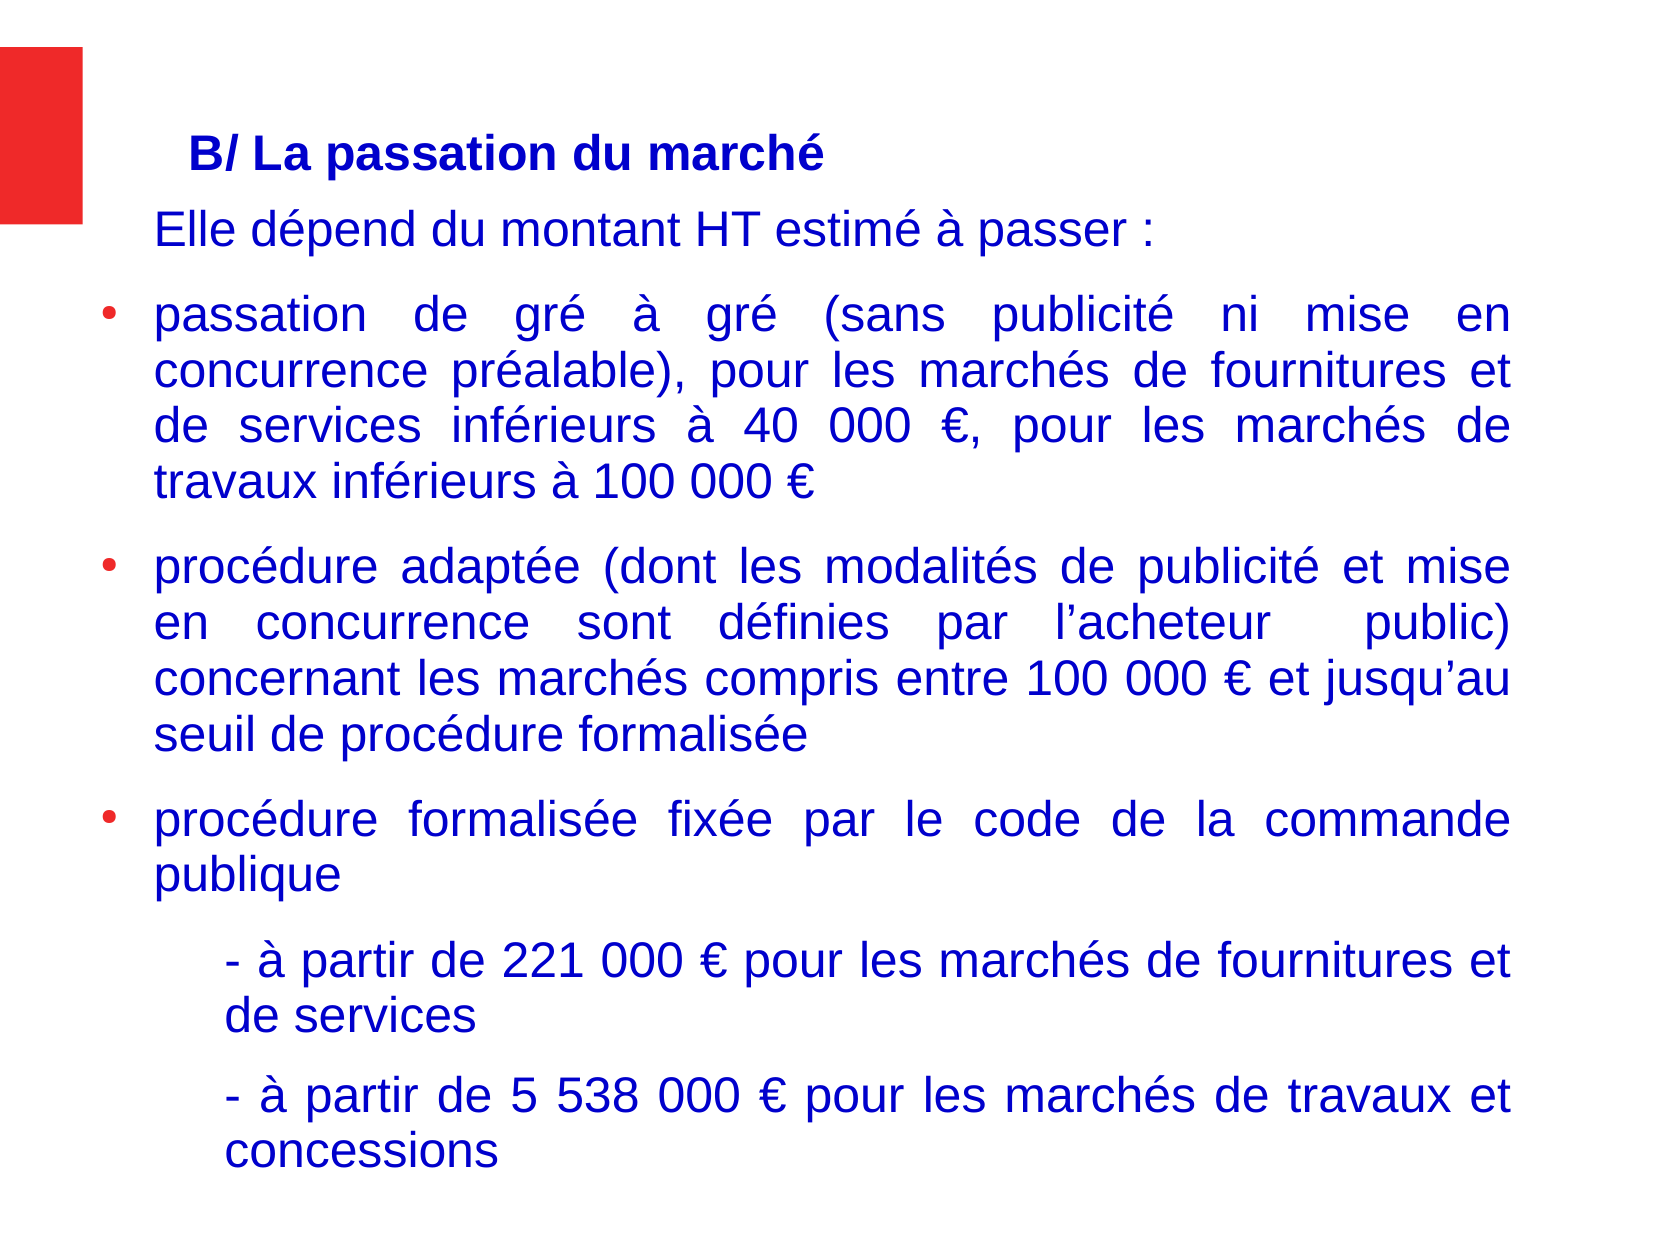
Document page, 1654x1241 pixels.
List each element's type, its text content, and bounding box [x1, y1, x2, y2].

list Elle dépend du montant HT estimé à passer : passation de gré à gré (sans publicité ni mise en concurrence préalable), pour les marchés de fournitures et de services inférieurs à 40 000 €, pour les marchés de travaux inférieurs à 100 000 € procédure adaptée (dont les modalités de publicité et mise en concurrence sont définies par l’acheteur public) concernant les marchés compris entre 100 000 € et jusqu’au seuil de procédure formalisée procédure formalisée fixée par le code de la commande publique - à partir de 221 000 € pour les marchés de fournitures et de services - à partir de 5 538 000 € pour les marchés de travaux et concessions [82, 106, 1512, 1182]
title B/ La passation du marché [118, 49, 1571, 257]
